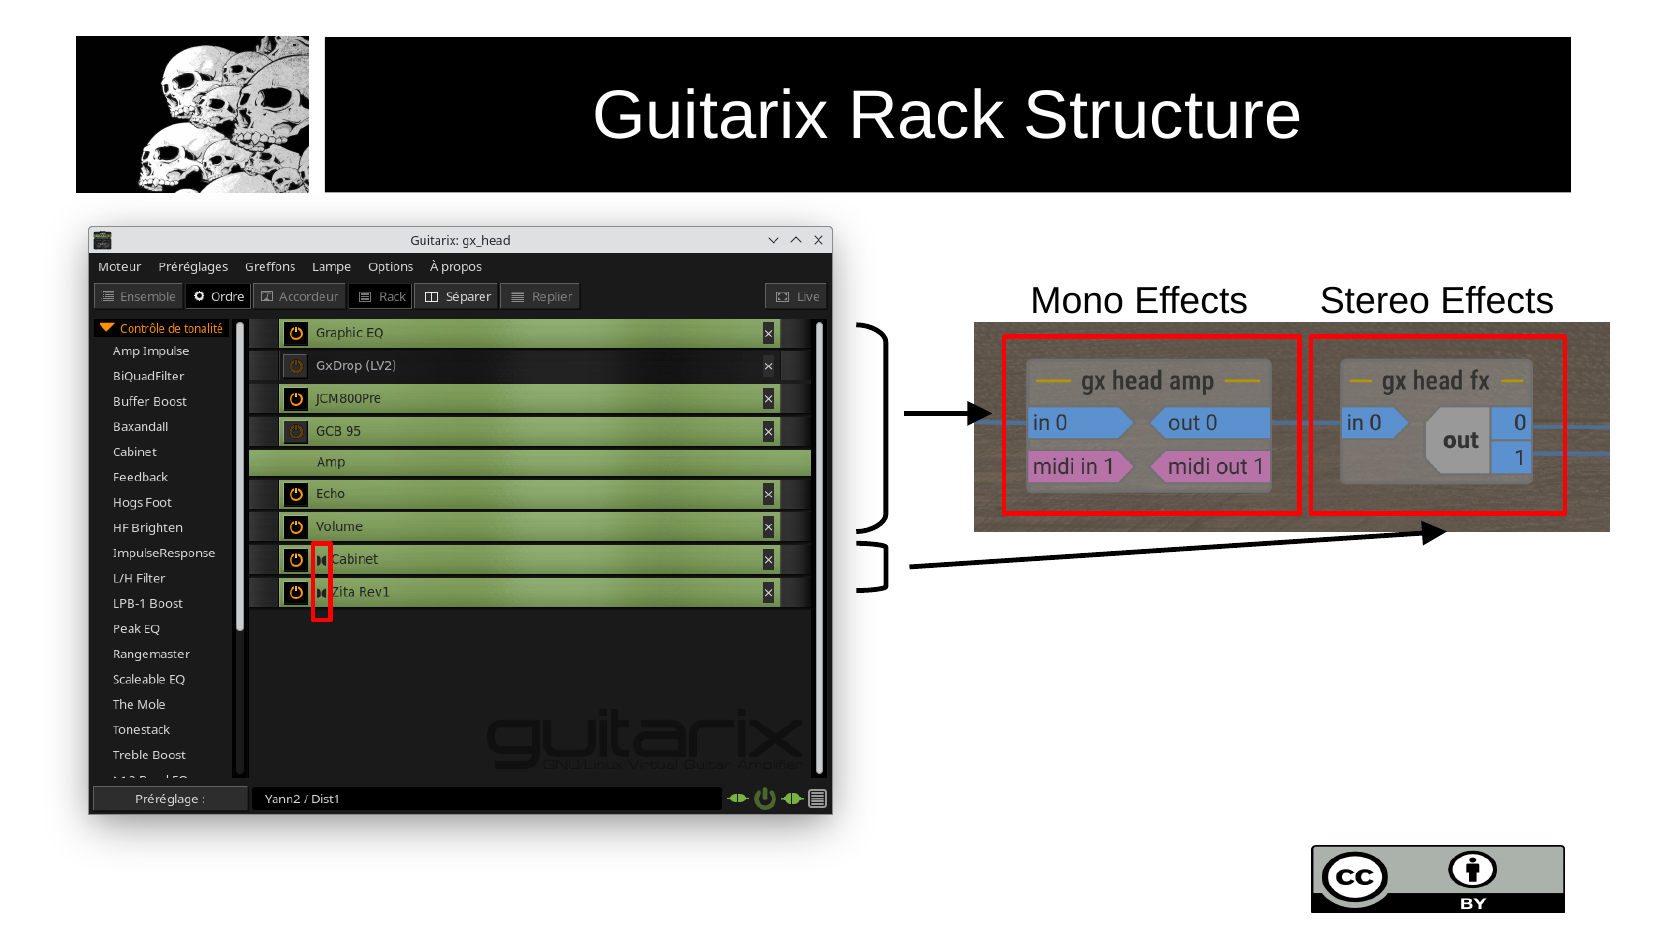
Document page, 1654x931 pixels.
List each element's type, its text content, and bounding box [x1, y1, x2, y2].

text_box Mono Effects [1015, 271, 1282, 331]
picture [974, 322, 1610, 532]
picture [28, 36, 892, 886]
title Guitarix Rack Structure [324, 37, 1571, 193]
picture [1311, 845, 1565, 913]
text_box Stereo Effects [1305, 271, 1571, 331]
